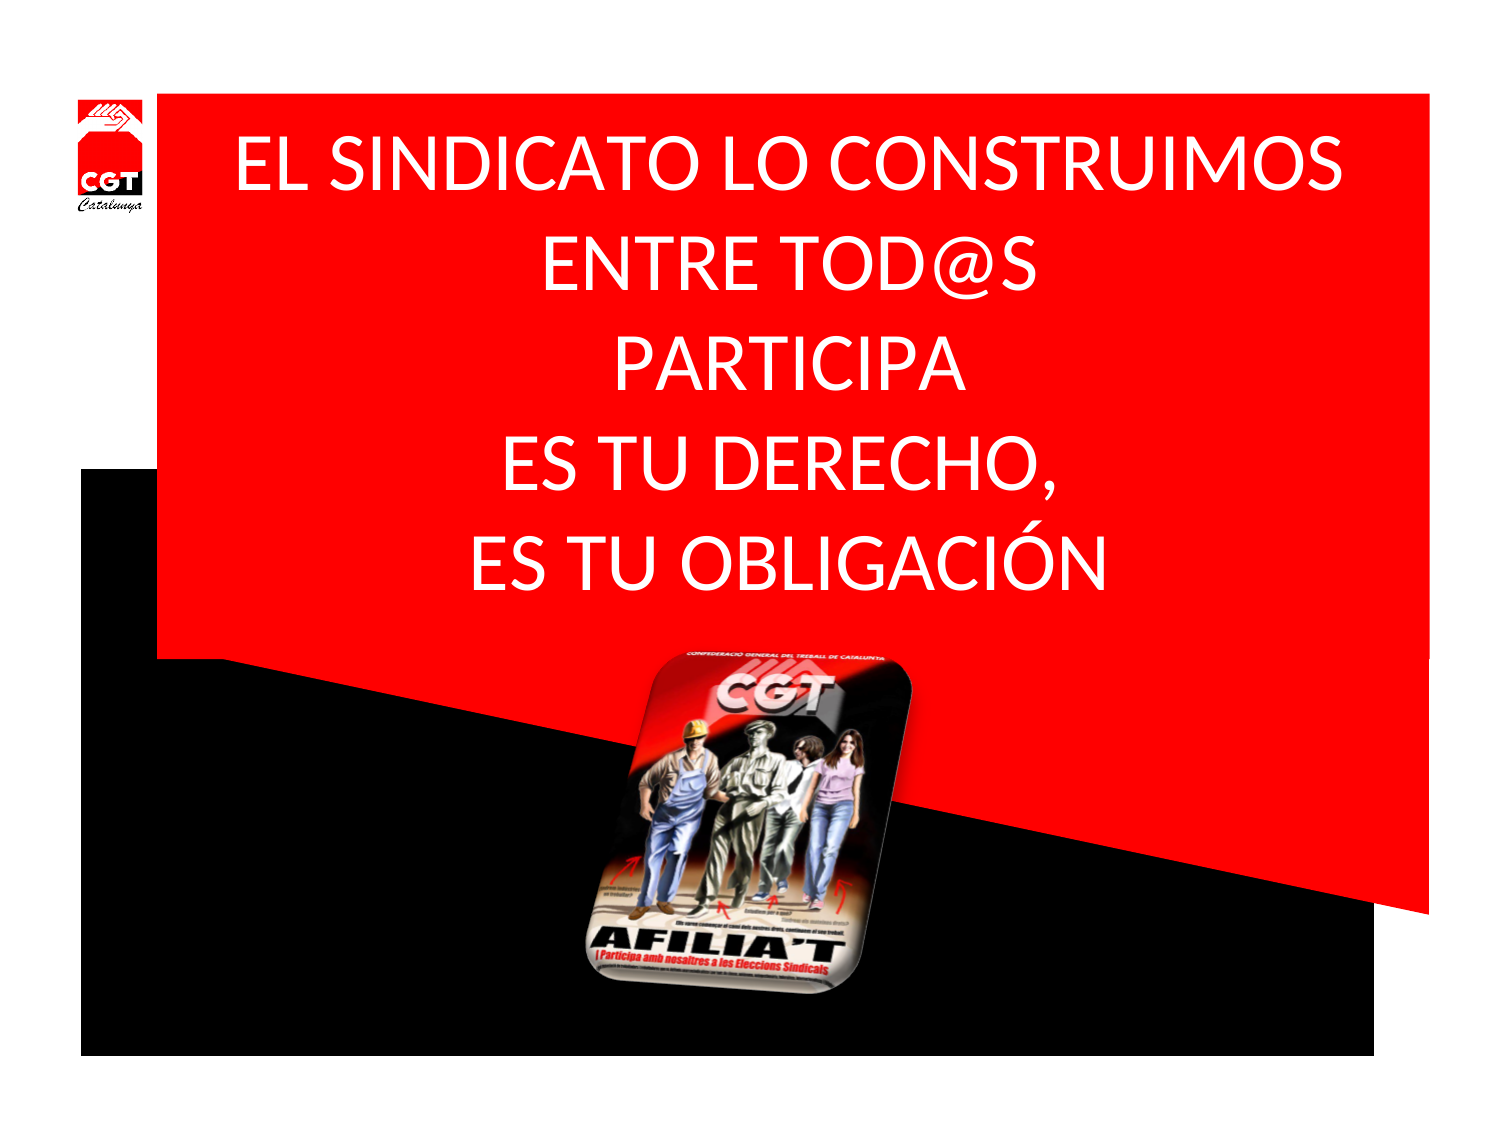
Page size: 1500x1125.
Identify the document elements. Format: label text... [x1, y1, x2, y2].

chart [70, 93, 153, 220]
text_box [81, 93, 1430, 1055]
picture [546, 634, 960, 1033]
title EL SINDICATO LO CONSTRUIMOS ENTRE TOD@S PARTICIPA ES TU DERECHO, ES TU OBLIGACIÓN [152, 128, 1428, 586]
